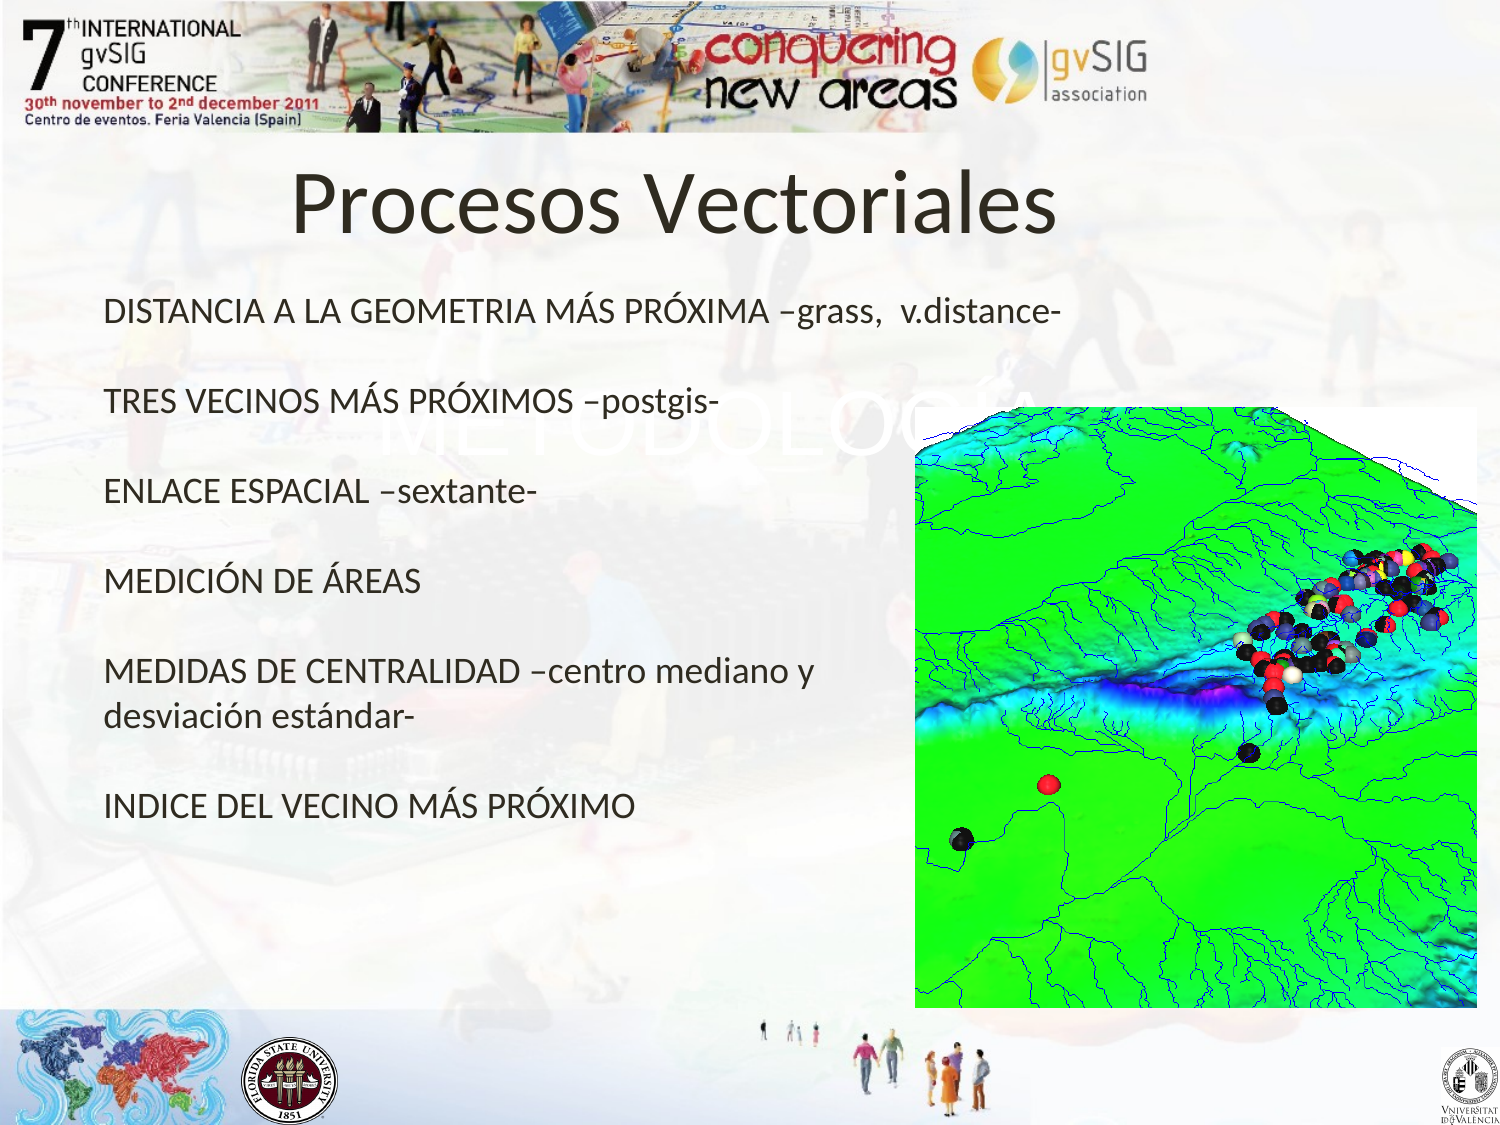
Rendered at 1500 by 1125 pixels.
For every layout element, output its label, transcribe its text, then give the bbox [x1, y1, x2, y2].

picture [0, 0, 1500, 1125]
text_box DISTANCIA A LA GEOMETRIA MÁS PRÓXIMA –grass, v.distance- TRES VECINOS MÁS PRÓXIMOS –postgis- ENLACE ESPACIAL –sextante- MEDICIÓN DE ÁREAS MEDIDAS DE CENTRALIDAD –centro mediano y desviación estándar- INDICE DEL VECINO MÁS PRÓXIMO [88, 278, 1128, 835]
title Procesos Vectoriales [0, 134, 1351, 260]
